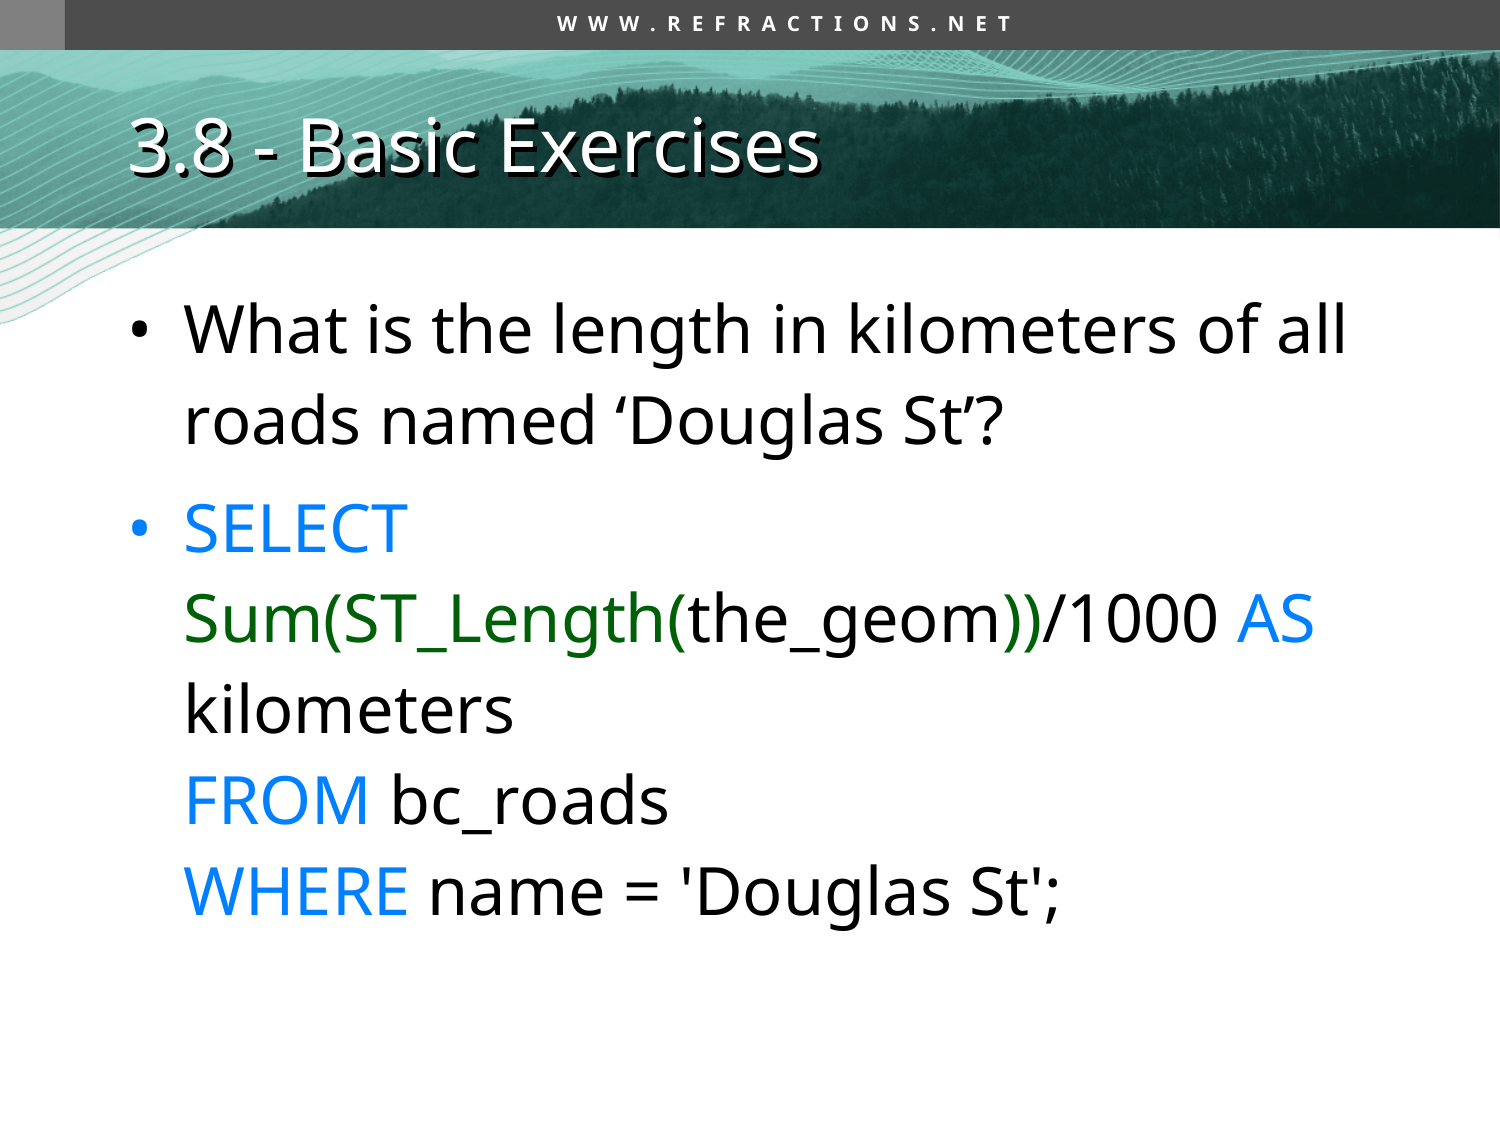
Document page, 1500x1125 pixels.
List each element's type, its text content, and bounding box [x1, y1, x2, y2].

title 3.8 - Basic Exercises [112, 62, 1388, 226]
list What is the length in kilometers of all roads named ‘Douglas St’? SELECT Sum(ST_Length(the_geom))/1000 AS kilometers FROM bc_roads WHERE name = 'Douglas St'; [112, 274, 1388, 1050]
picture [0, 50, 1500, 325]
